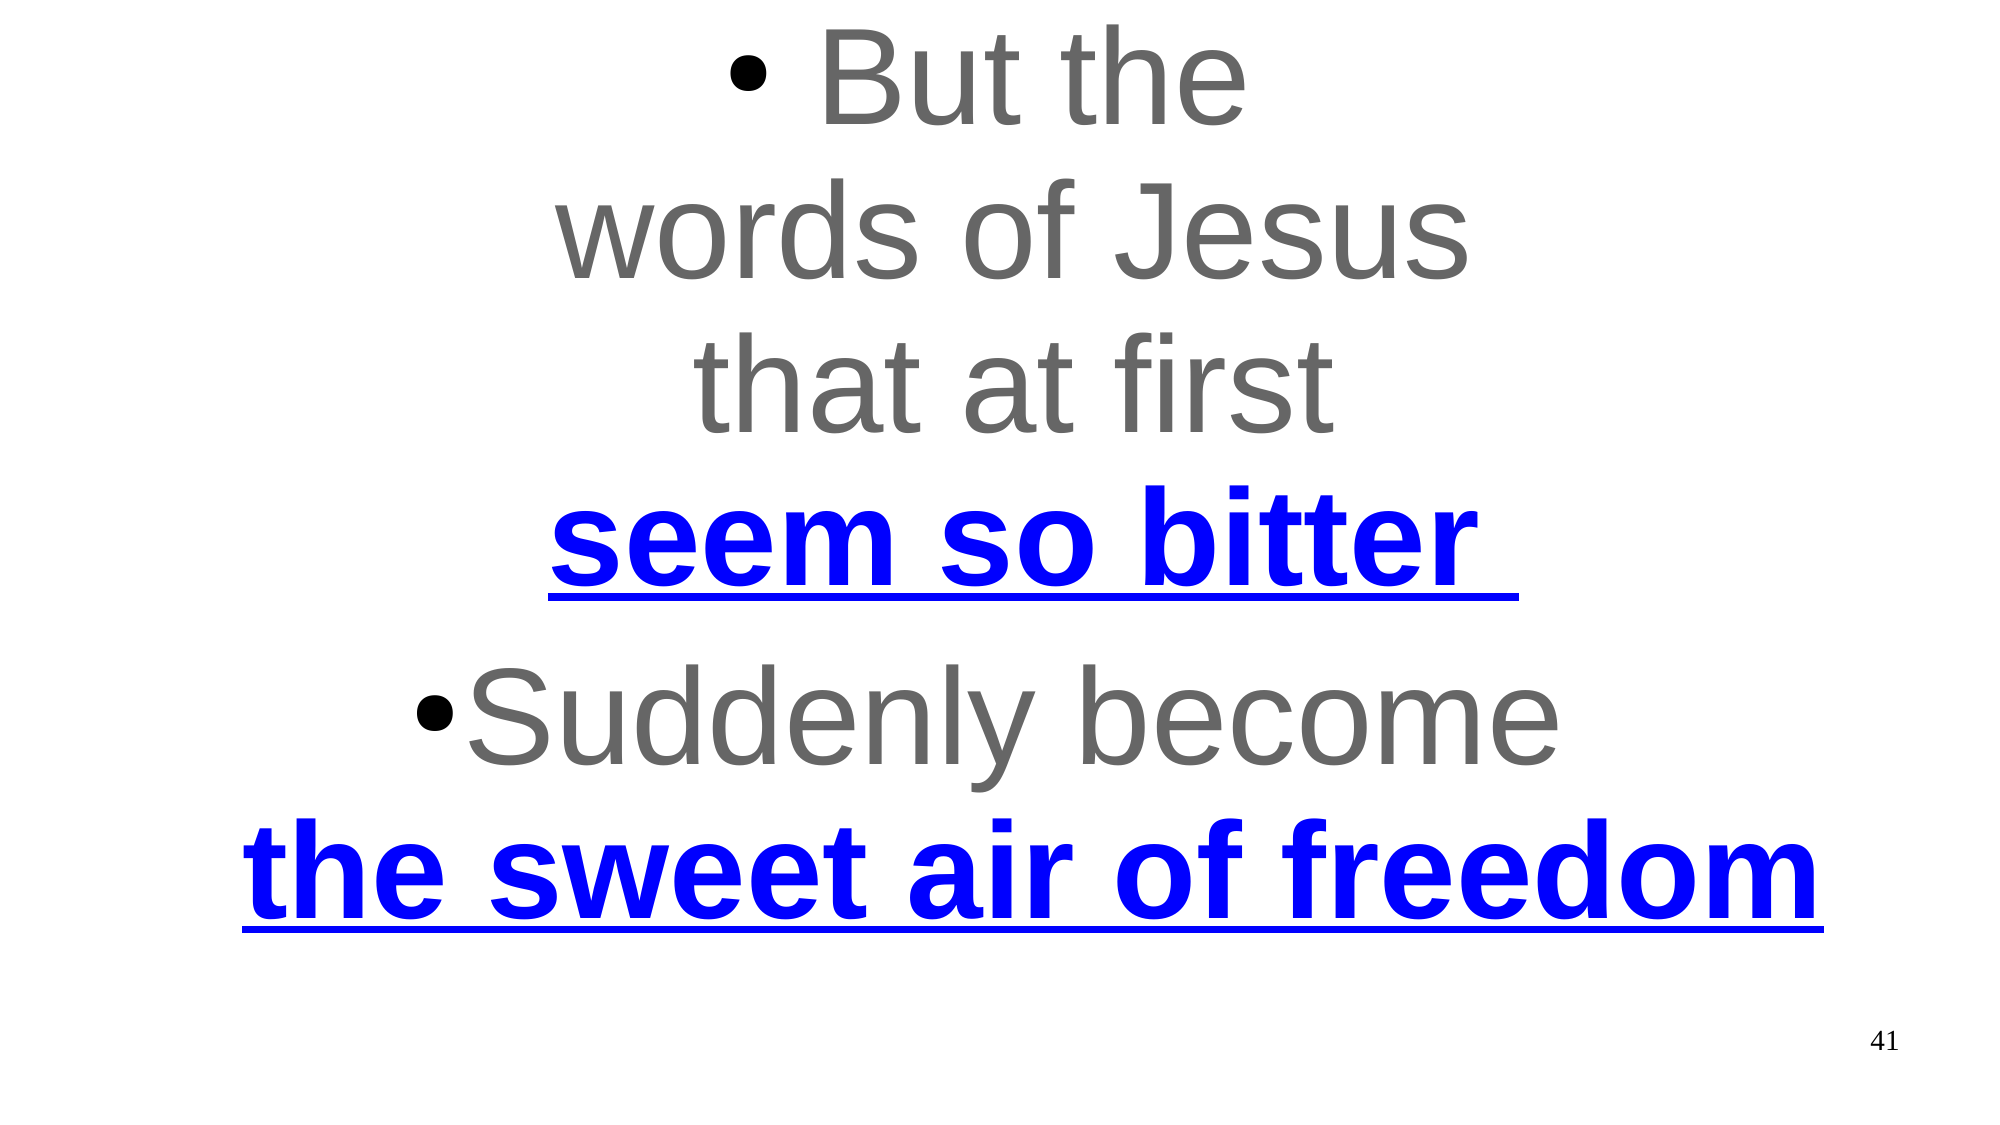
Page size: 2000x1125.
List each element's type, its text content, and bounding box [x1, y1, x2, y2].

list But the words of Jesus that at first seem so bitter Suddenly become the sweet air of freedom [0, 0, 1996, 1123]
